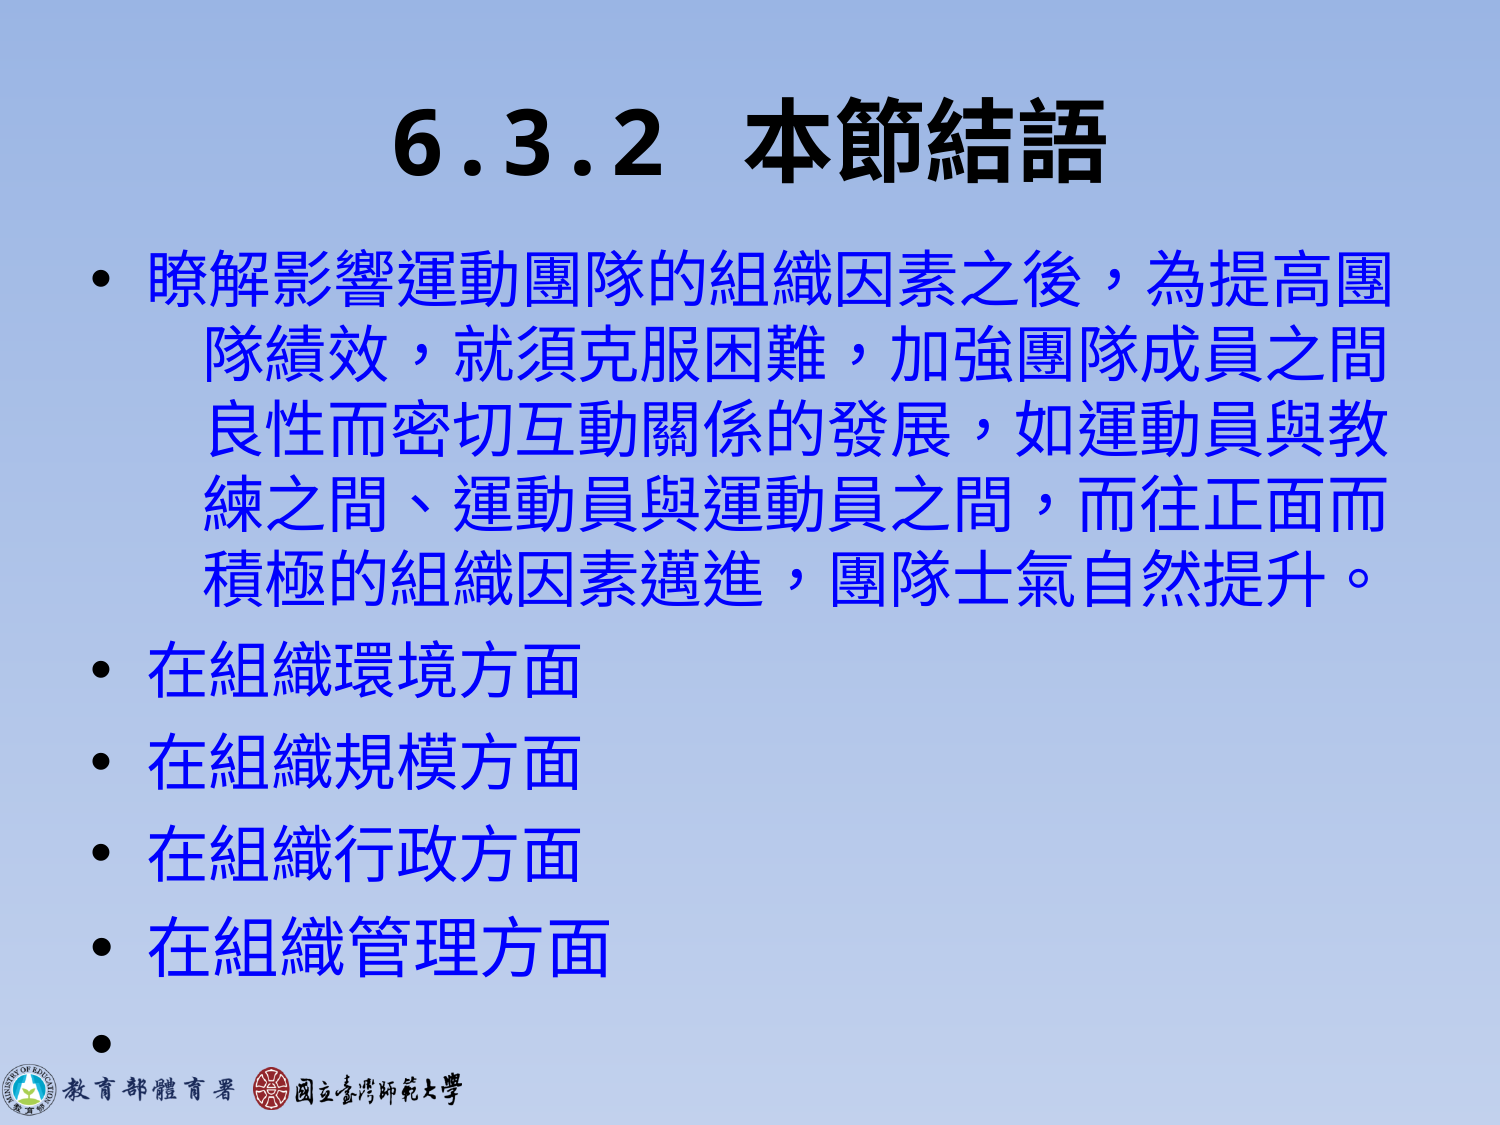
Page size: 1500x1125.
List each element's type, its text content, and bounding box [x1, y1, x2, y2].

list 瞭解影響運動團隊的組織因素之後，為提高團隊績效，就須克服困難，加強團隊成員之間良性而密切互動關係的發展，如運動員與教練之間、運動員與運動員之間，而往正面而積極的組織因素邁進，團隊士氣自然提升。 在組織環境方面 在組織規模方面 在組織行政方面 在組織管理方面 [75, 232, 1426, 1005]
title 6.3.2 本節結語 [75, 45, 1426, 232]
